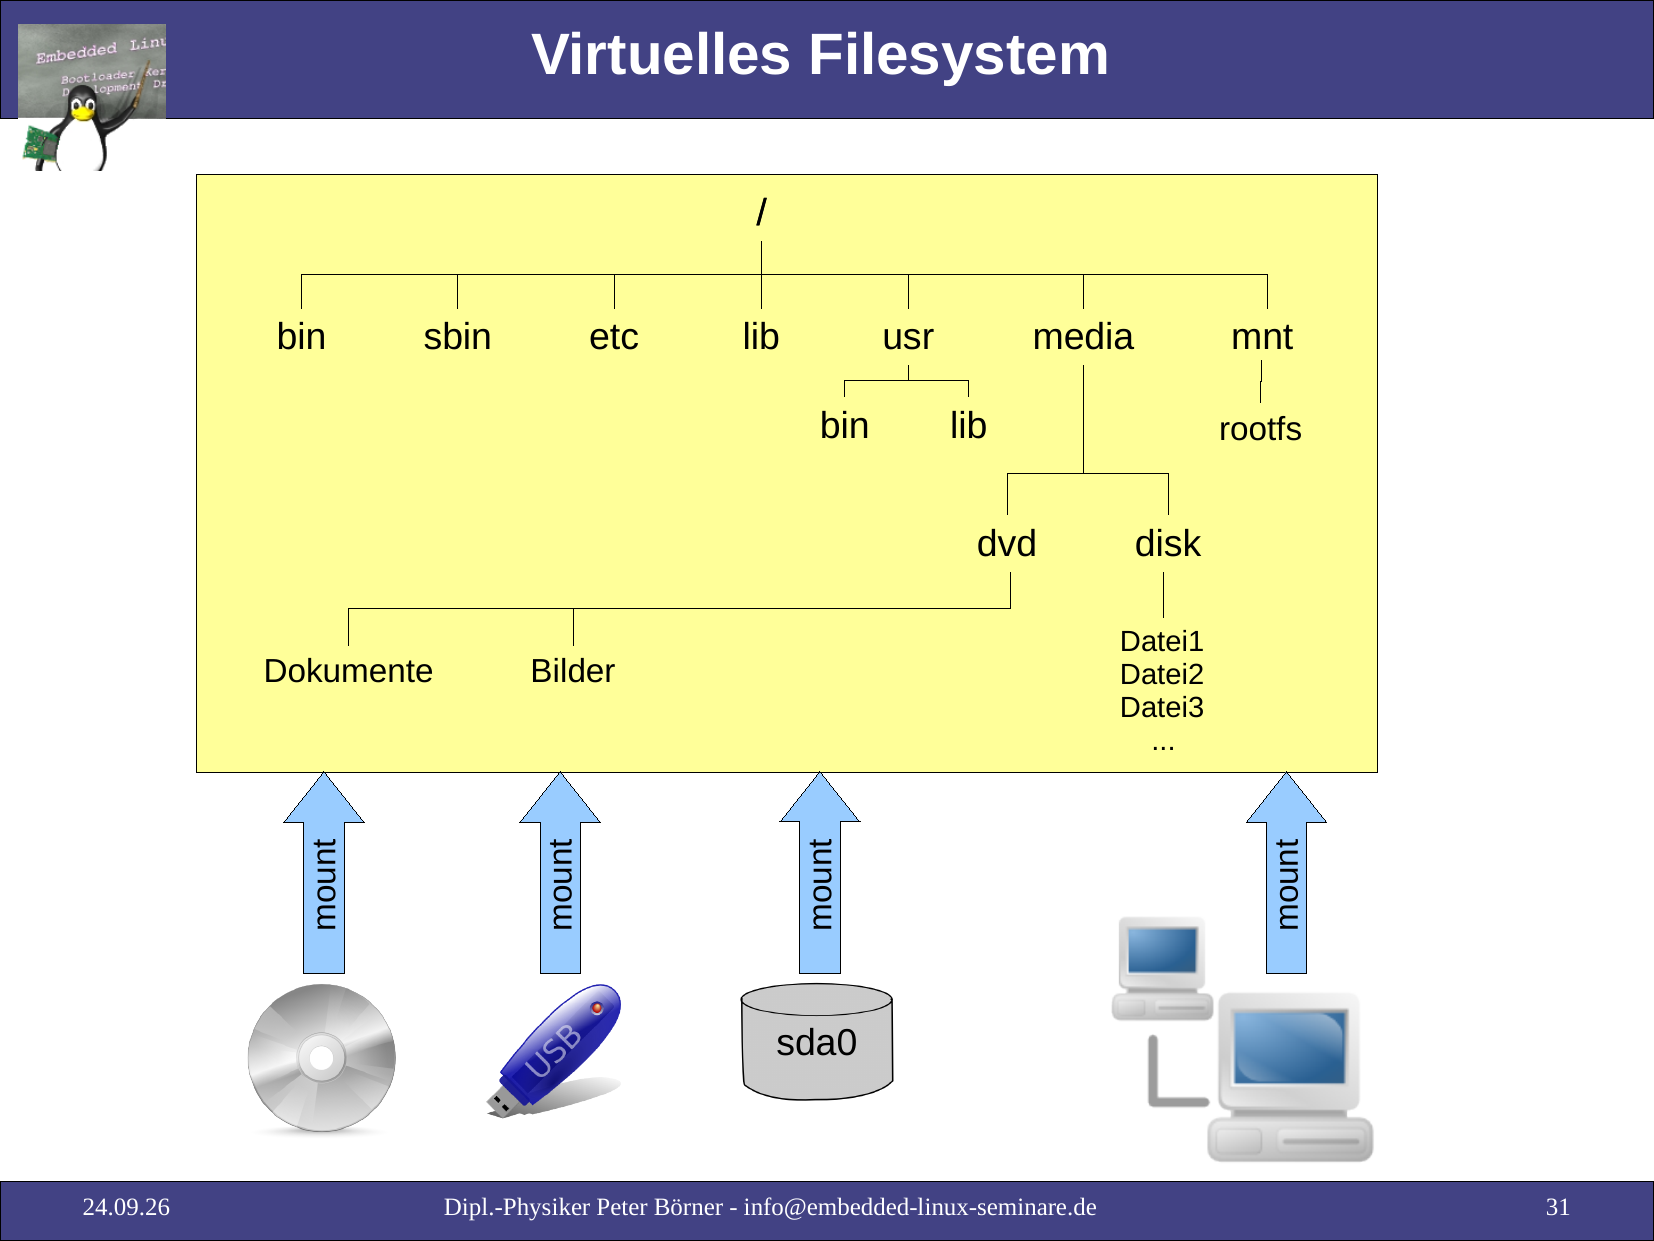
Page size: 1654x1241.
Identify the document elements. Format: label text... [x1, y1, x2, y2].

text_box dvd [956, 514, 1058, 572]
text_box mount [1246, 771, 1327, 974]
text_box mnt [1216, 308, 1319, 366]
text_box lib [926, 396, 1011, 454]
text_box sbin [406, 308, 509, 366]
text_box rootfs [1195, 402, 1326, 455]
text_box / [741, 183, 786, 241]
text_box lib [719, 308, 804, 366]
picture [237, 976, 403, 1142]
text_box bin [802, 396, 887, 454]
text_box Datei1 Datei2 Datei3 ... [1105, 617, 1222, 764]
text_box disk [1115, 514, 1221, 572]
picture [451, 956, 649, 1142]
text_box usr [866, 308, 951, 366]
text_box mount [519, 771, 601, 974]
text_box bin [259, 308, 344, 366]
text_box etc [572, 308, 656, 366]
text_box Bilder [459, 645, 687, 697]
text_box [196, 174, 1378, 773]
picture [1109, 900, 1376, 1167]
text_box Dokumente [235, 645, 459, 697]
text_box / [720, 184, 804, 242]
picture [18, 24, 166, 171]
text_box media [1013, 308, 1154, 366]
title Virtuelles Filesystem [76, 19, 1565, 89]
text_box mount [283, 771, 365, 974]
picture [720, 946, 914, 1140]
text_box mount [779, 771, 861, 974]
